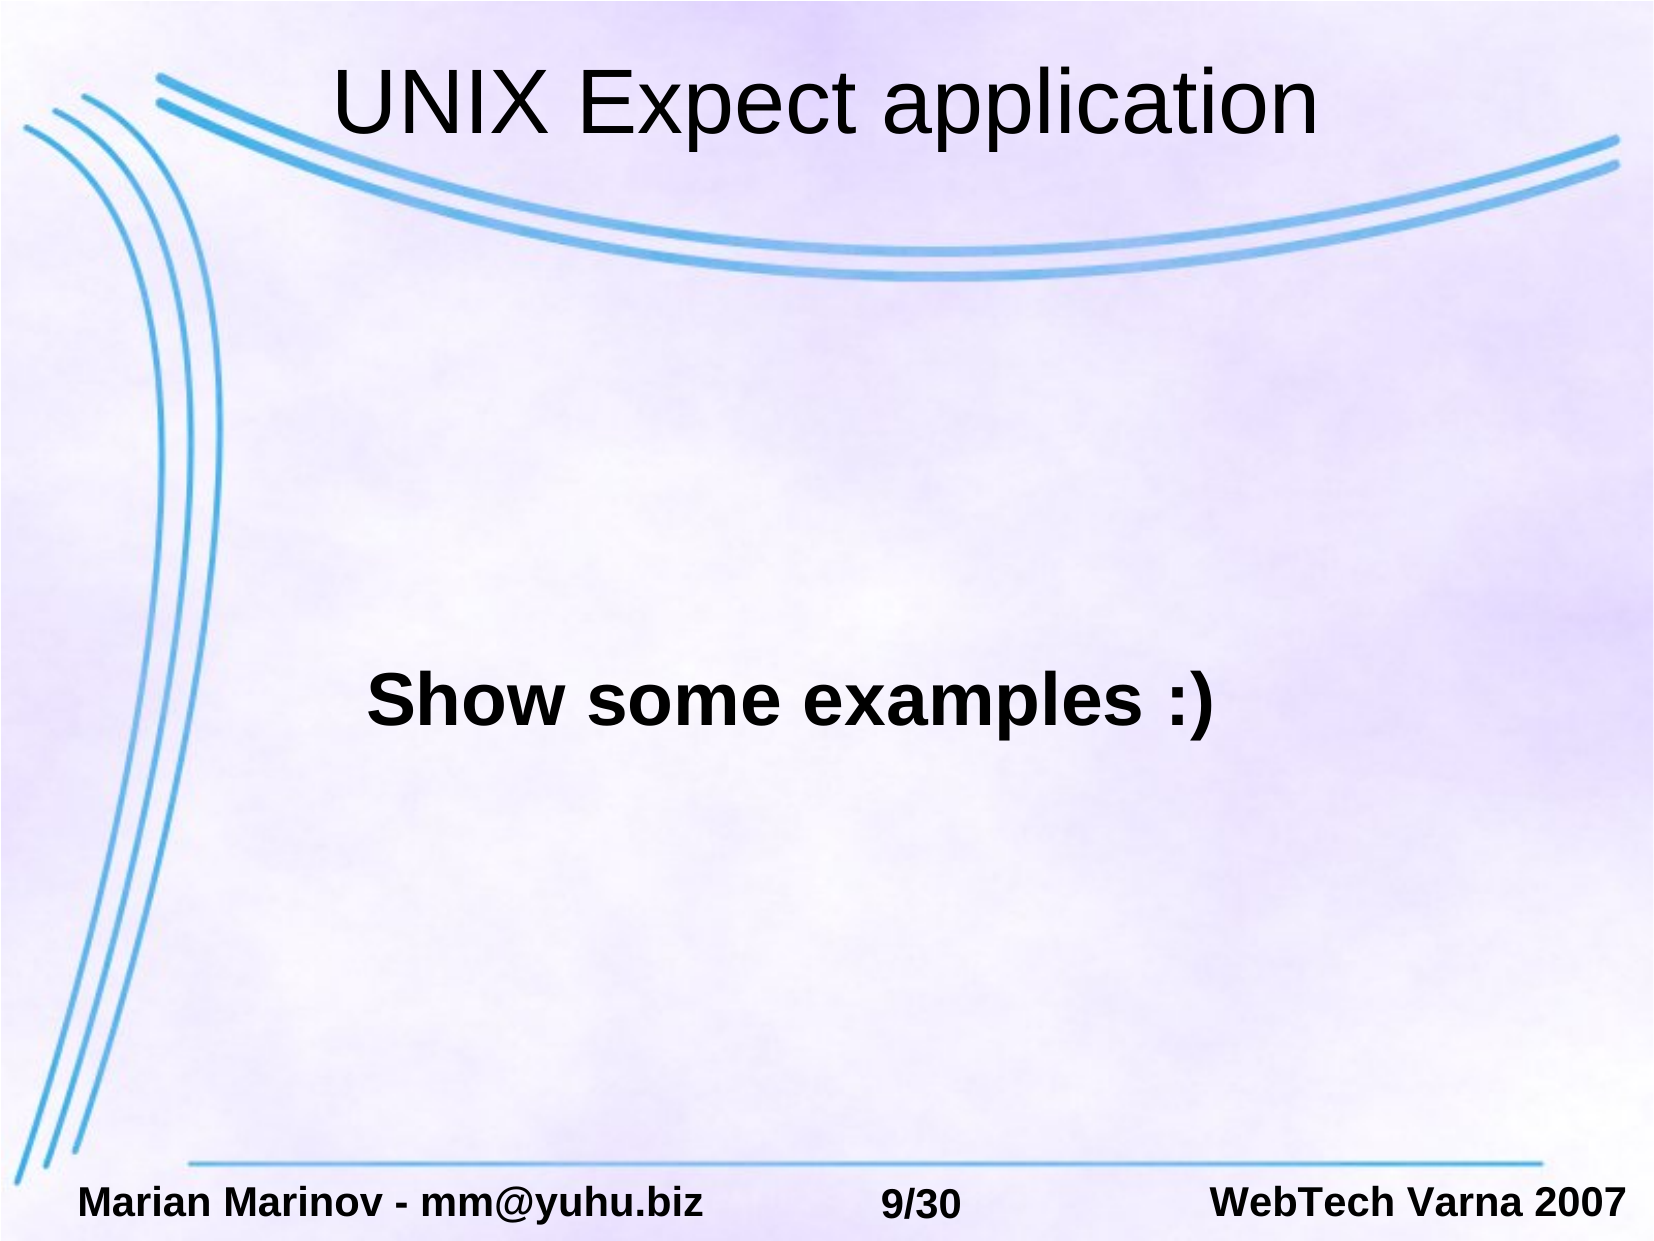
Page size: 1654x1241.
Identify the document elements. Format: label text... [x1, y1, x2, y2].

title UNIX Expect application [82, 49, 1571, 257]
text_box WebTech Varna 2007 [1194, 1171, 1643, 1233]
text_box 9/30 [866, 1172, 977, 1235]
picture [1, 1, 1654, 1241]
subtitle Show some examples :) [82, 290, 1571, 1109]
text_box Marian Marinov - mm@yuhu.biz [62, 1171, 720, 1233]
